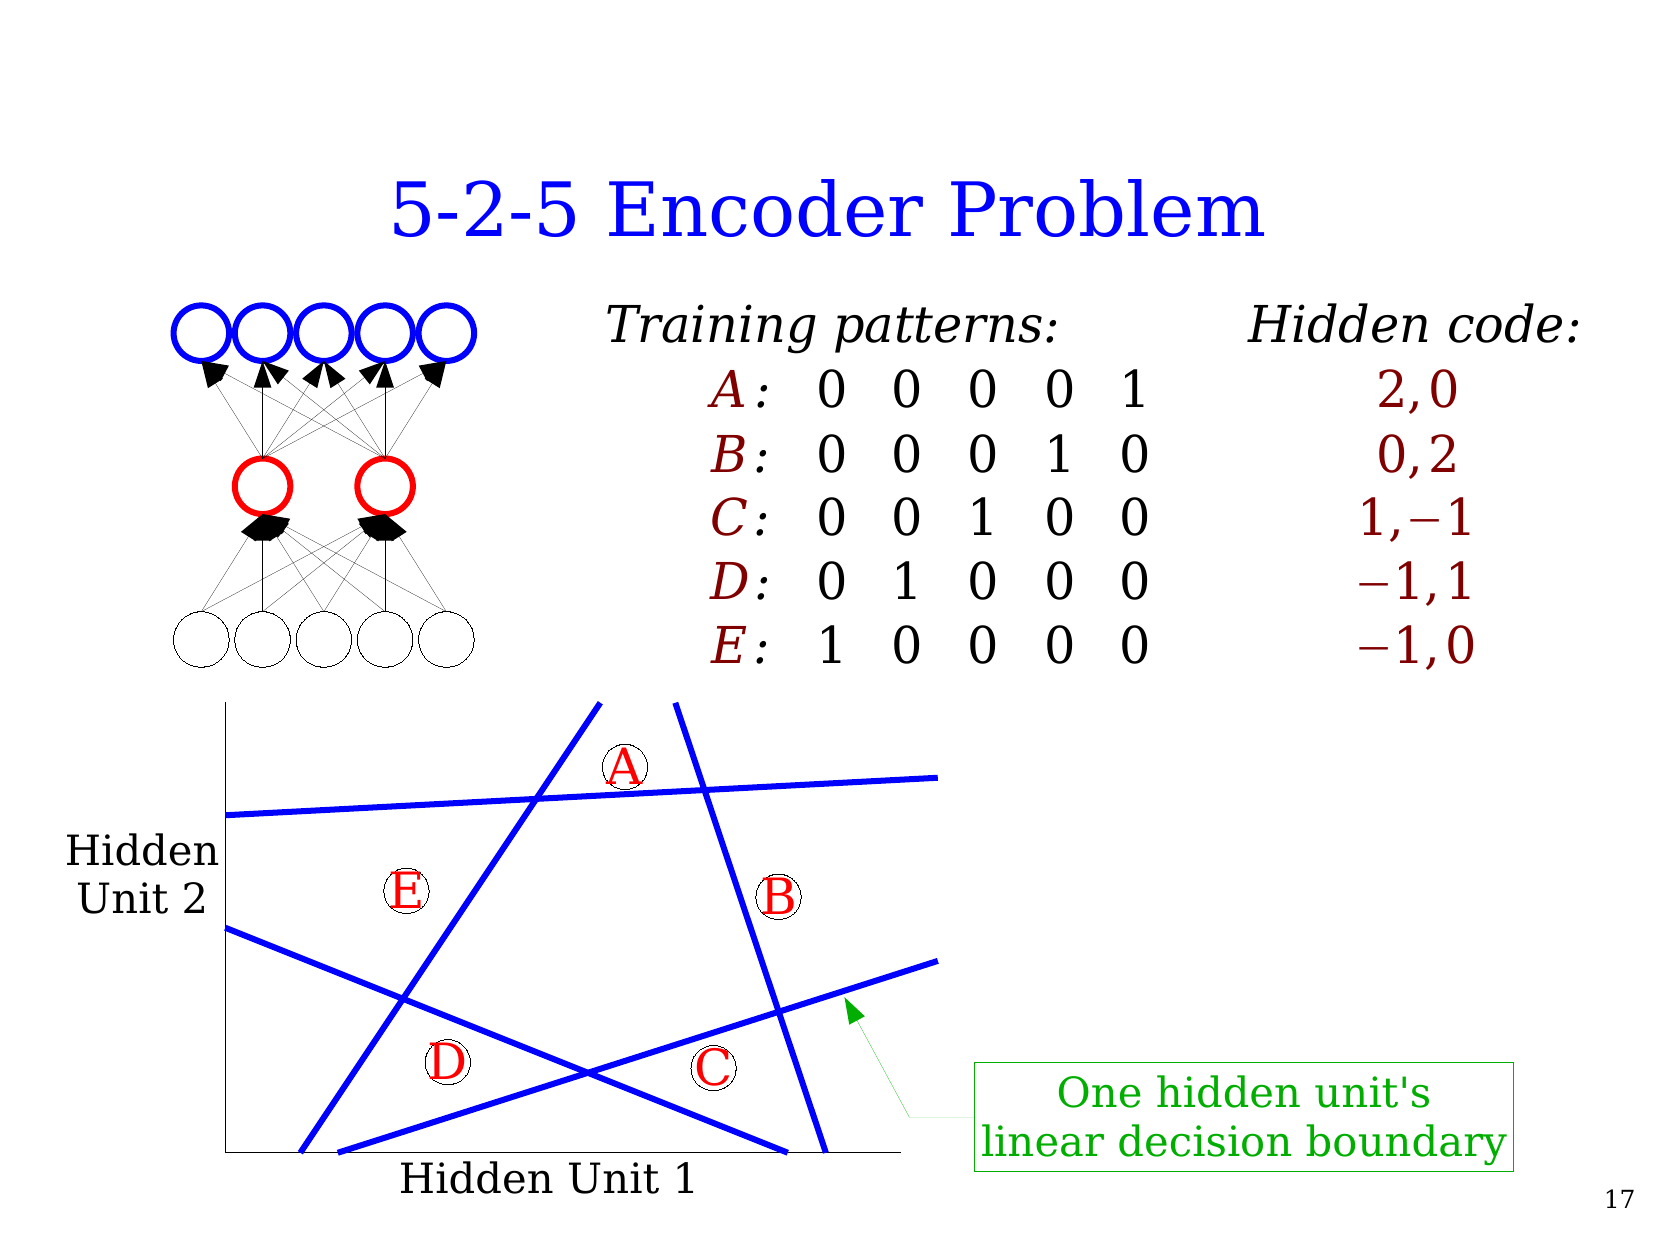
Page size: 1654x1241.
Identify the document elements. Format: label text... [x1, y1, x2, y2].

text_box B [755, 874, 802, 920]
text_box B [772, 896, 788, 911]
text_box E [394, 868, 419, 872]
text_box A [602, 744, 648, 781]
title 5-2-5 Encoder Problem [121, 107, 1534, 315]
text_box C [690, 1045, 737, 1091]
text_box A [616, 754, 629, 771]
text_box D [439, 1045, 459, 1076]
text_box D [425, 1045, 434, 1077]
text_box Hidden Unit 2 [64, 826, 220, 924]
text_box B [772, 880, 786, 893]
chart [597, 294, 1589, 676]
text_box A [610, 773, 640, 790]
text_box D [432, 1039, 471, 1085]
text_box E [383, 872, 430, 914]
text_box Hidden Unit 1 [398, 1155, 701, 1204]
text_box One hidden unit's linear decision boundary [974, 1062, 1514, 1172]
